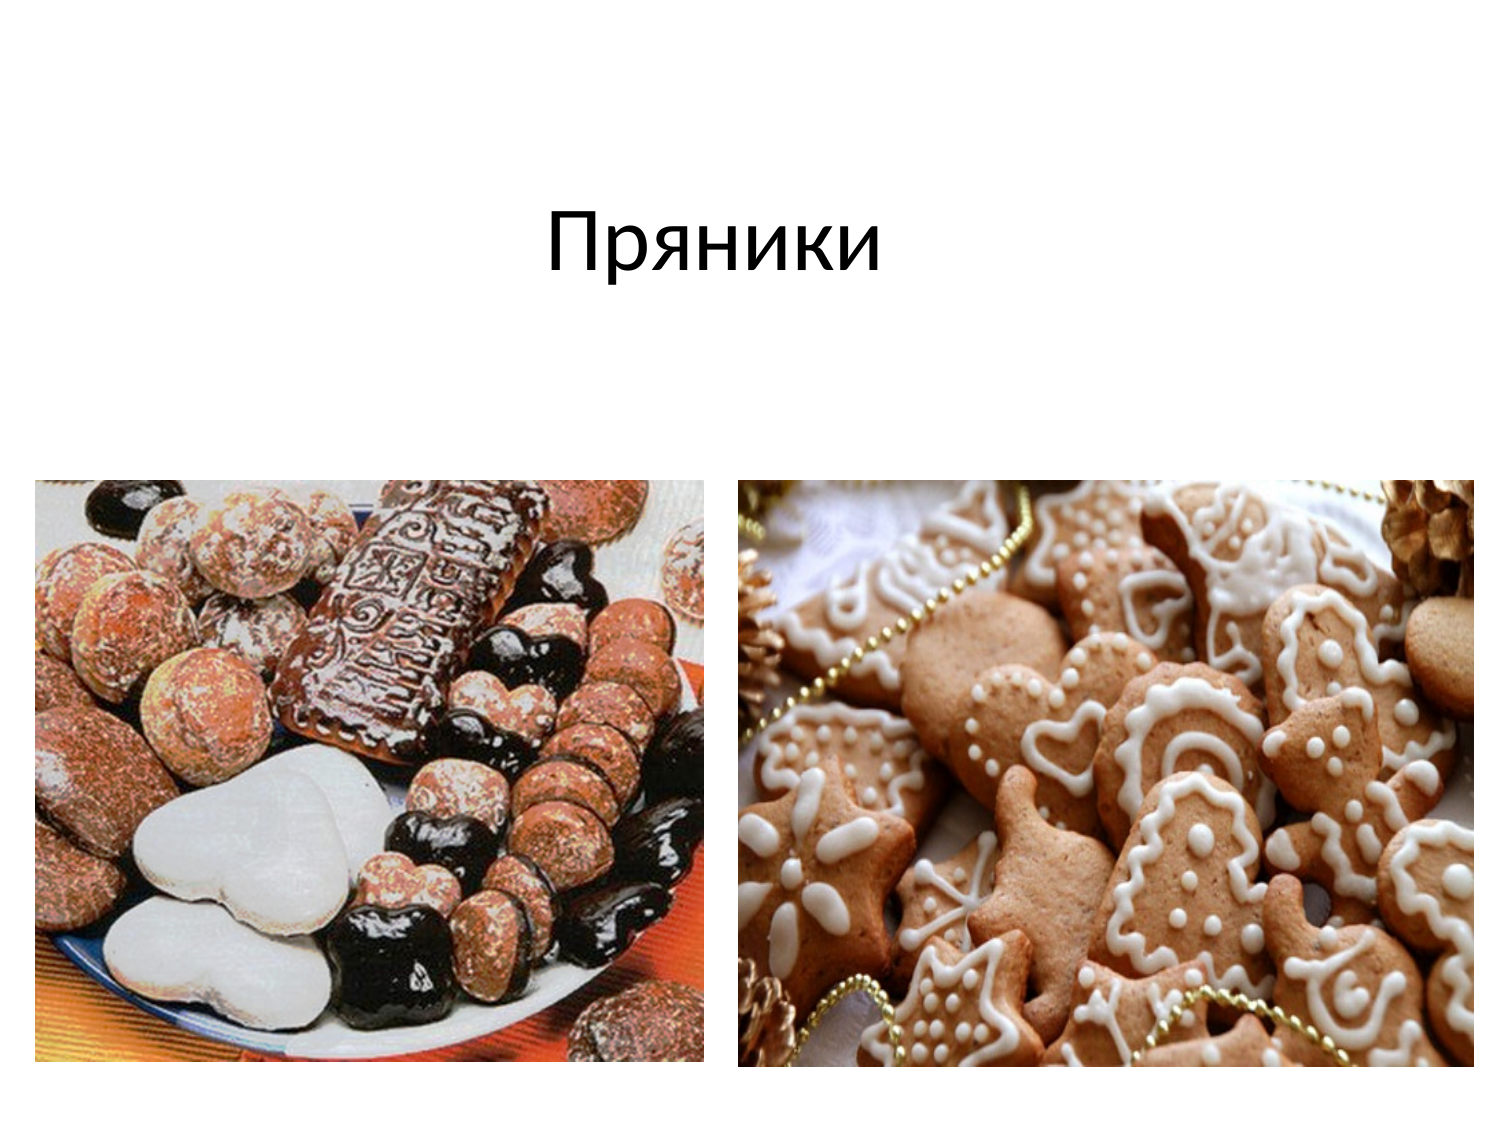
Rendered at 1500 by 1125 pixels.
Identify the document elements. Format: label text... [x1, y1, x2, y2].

picture [738, 480, 1474, 1067]
picture [35, 480, 704, 1062]
title Пряники [234, 164, 1196, 324]
